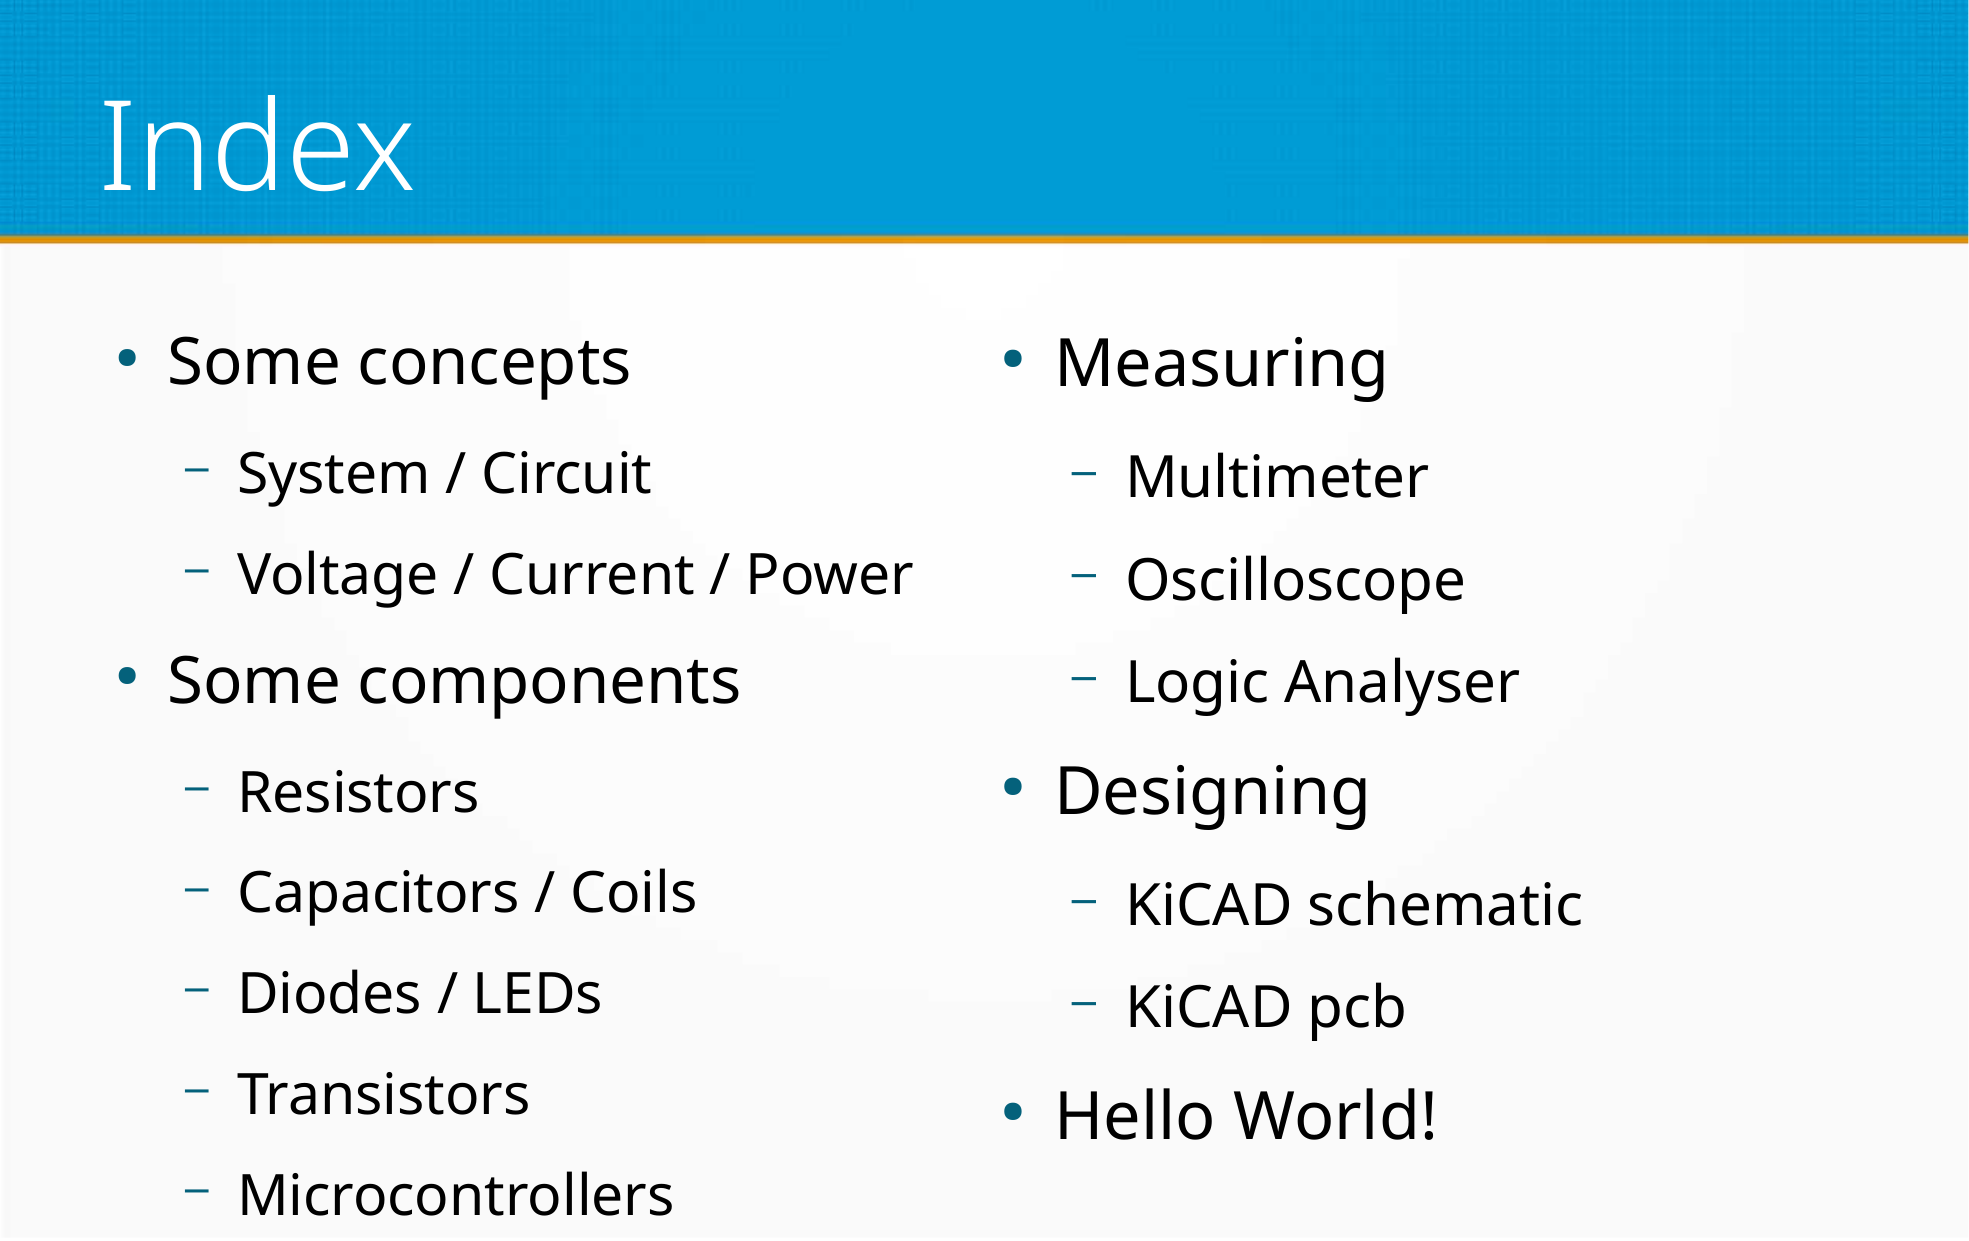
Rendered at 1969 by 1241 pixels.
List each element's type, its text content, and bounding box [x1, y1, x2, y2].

title Index [98, 19, 1870, 227]
list Some concepts System / Circuit Voltage / Current / Power Some components Resistors Capacitors / Coils Diodes / LEDs Transistors Microcontrollers [98, 315, 976, 1241]
list Measuring Multimeter Oscilloscope Logic Analyser Designing KiCAD schematic KiCAD pcb Hello World! [983, 315, 1861, 1241]
picture [0, 233, 1969, 1241]
